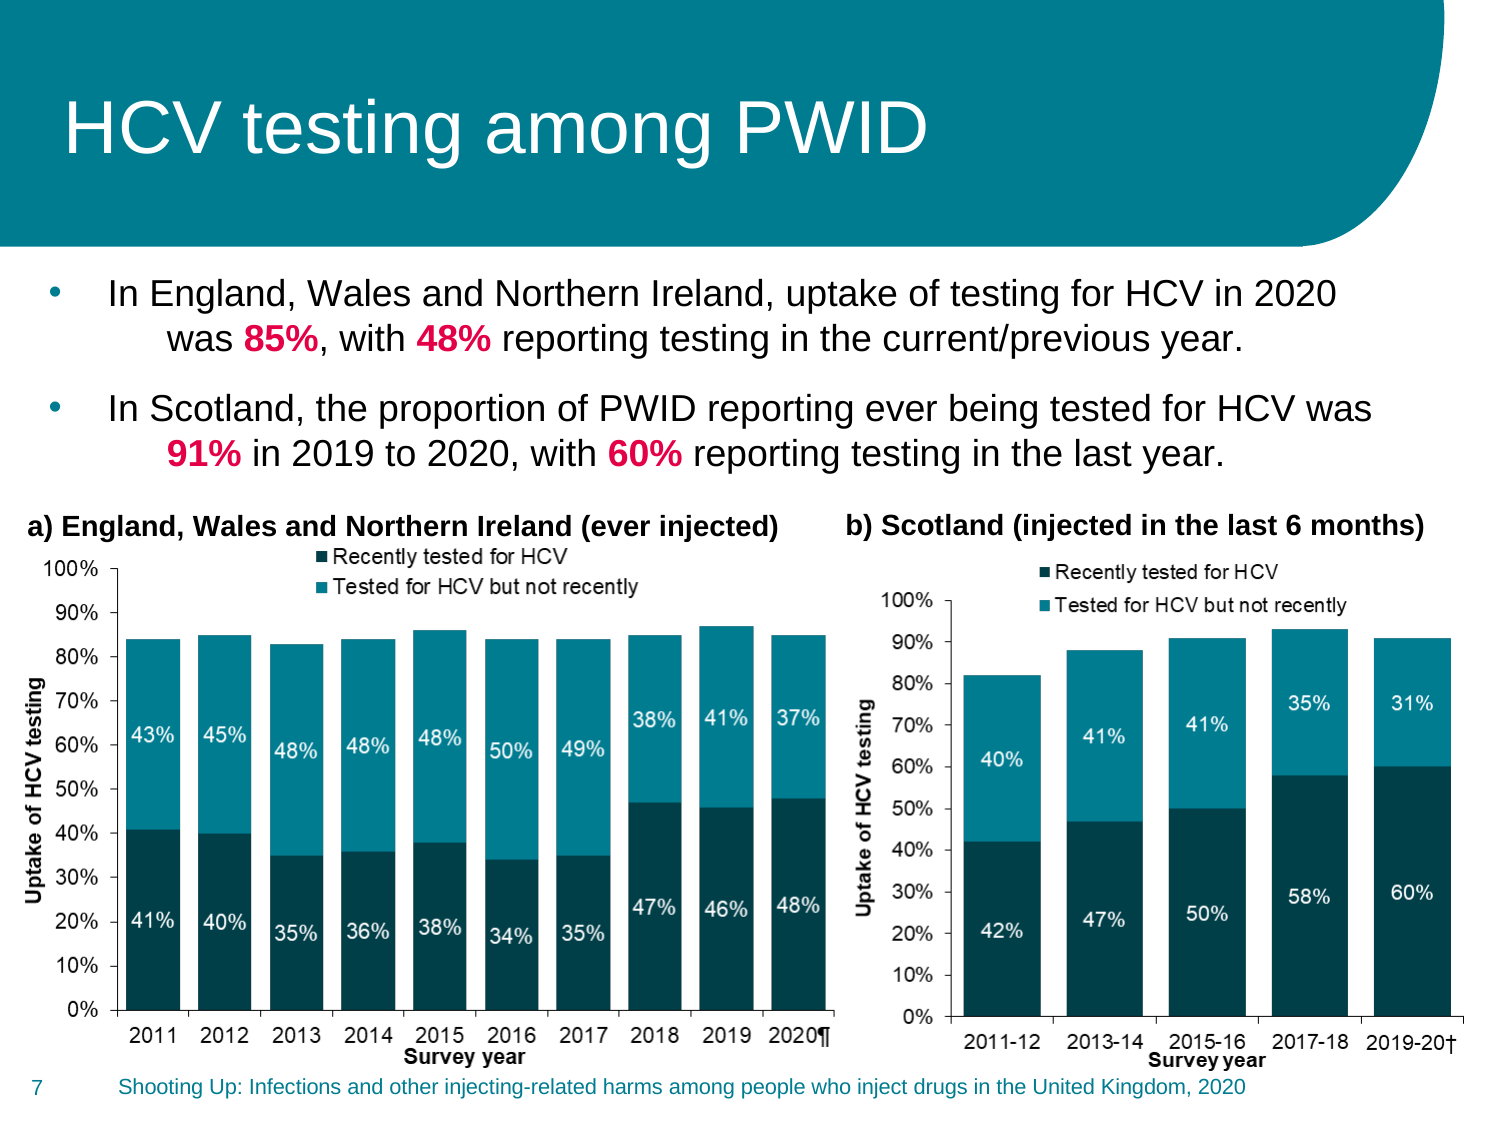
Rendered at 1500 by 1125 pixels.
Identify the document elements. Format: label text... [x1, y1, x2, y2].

text_box HCV testing among PWID [53, 73, 1350, 174]
text_box b) Scotland (injected in the last 6 months) [834, 500, 1450, 538]
text_box In England, Wales and Northern Ireland, uptake of testing for HCV in 2020 was 85%, with 48% reporting testing in the current/previous year. In Scotland, the proportion of PWID reporting ever being tested for HCV was 91% in 2019 to 2020, with 60% reporting testing in the last year. [37, 263, 1401, 482]
text_box Shooting Up: Infections and other injecting-related harms among people who inject drugs in the United Kingdom, 2020 [103, 1072, 1335, 1116]
picture [16, 530, 1469, 1080]
text_box [16, 1072, 90, 1117]
text_box a) England, Wales and Northern Ireland (ever injected) [16, 502, 792, 530]
